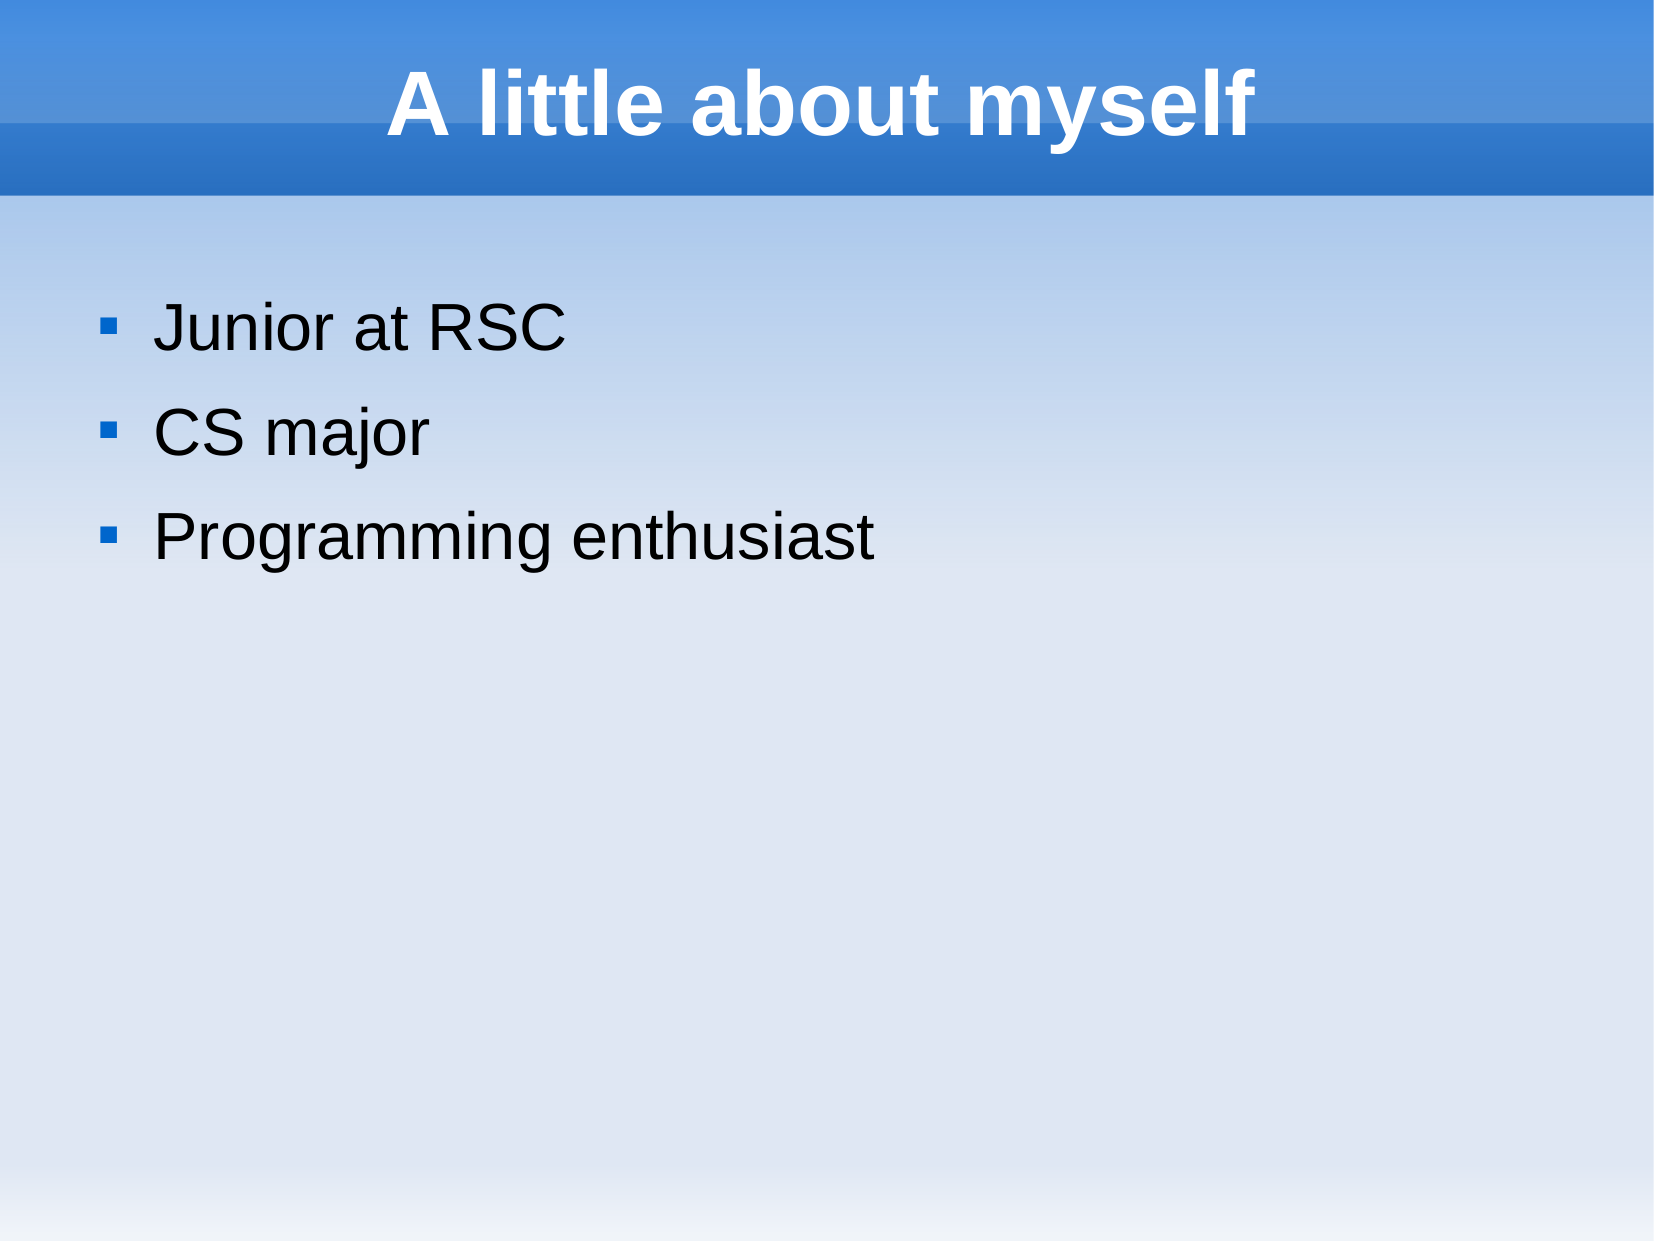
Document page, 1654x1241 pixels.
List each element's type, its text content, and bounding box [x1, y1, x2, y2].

picture [0, 0, 1654, 1241]
title A little about myself [76, 7, 1565, 200]
list Junior at RSC CS major Programming enthusiast [82, 290, 1571, 1094]
